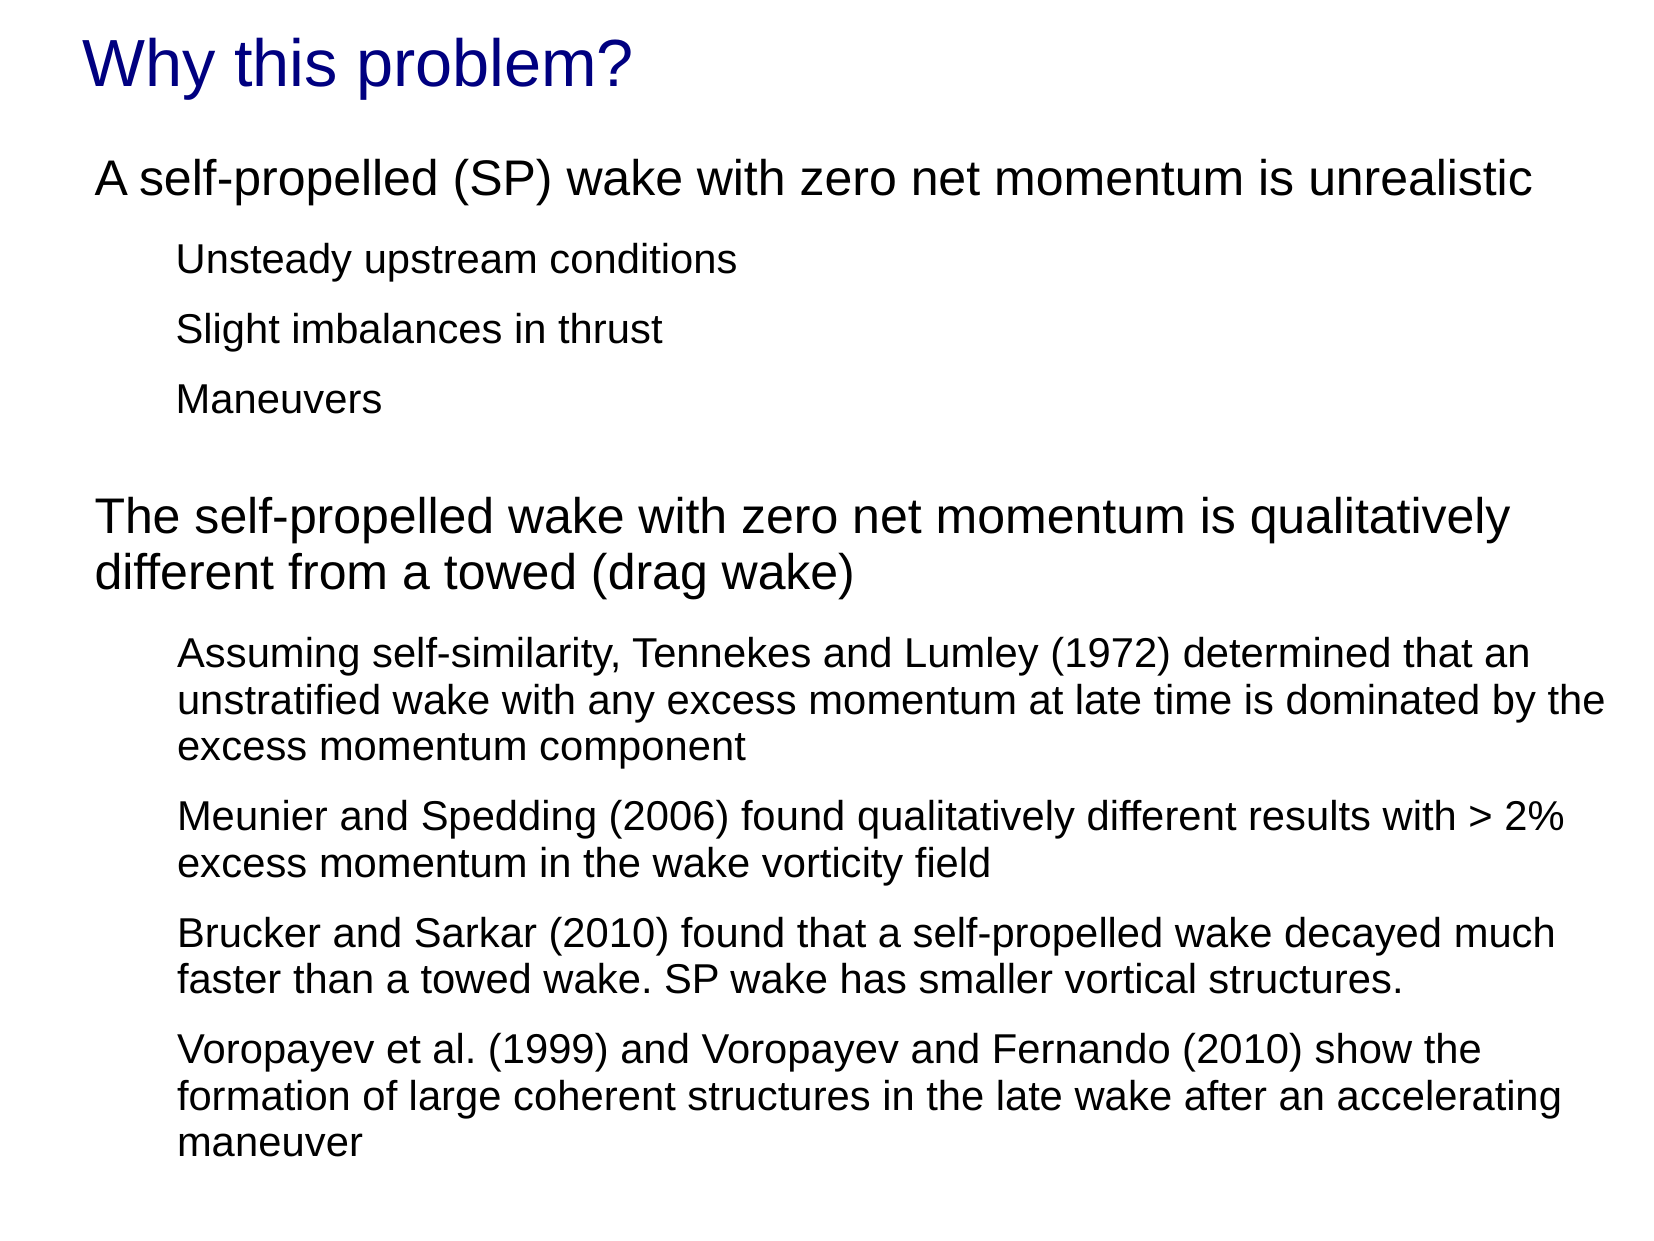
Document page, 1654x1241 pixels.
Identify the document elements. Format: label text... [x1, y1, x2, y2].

list A self-propelled (SP) wake with zero net momentum is unrealistic Unsteady upstream conditions Slight imbalances in thrust Maneuvers The self-propelled wake with zero net momentum is qualitatively different from a towed (drag wake) Assuming self-similarity, Tennekes and Lumley (1972) determined that an unstratified wake with any excess momentum at late time is dominated by the excess momentum component Meunier and Spedding (2006) found qualitatively different results with > 2% excess momentum in the wake vorticity field Brucker and Sarkar (2010) found that a self-propelled wake decayed much faster than a towed wake. SP wake has smaller vortical structures. Voropayev et al. (1999) and Voropayev and Fernando (2010) show the formation of large coherent structures in the late wake after an accelerating maneuver very different than unstratified wake [86, 150, 1613, 1238]
title Why this problem? [82, 7, 1613, 120]
